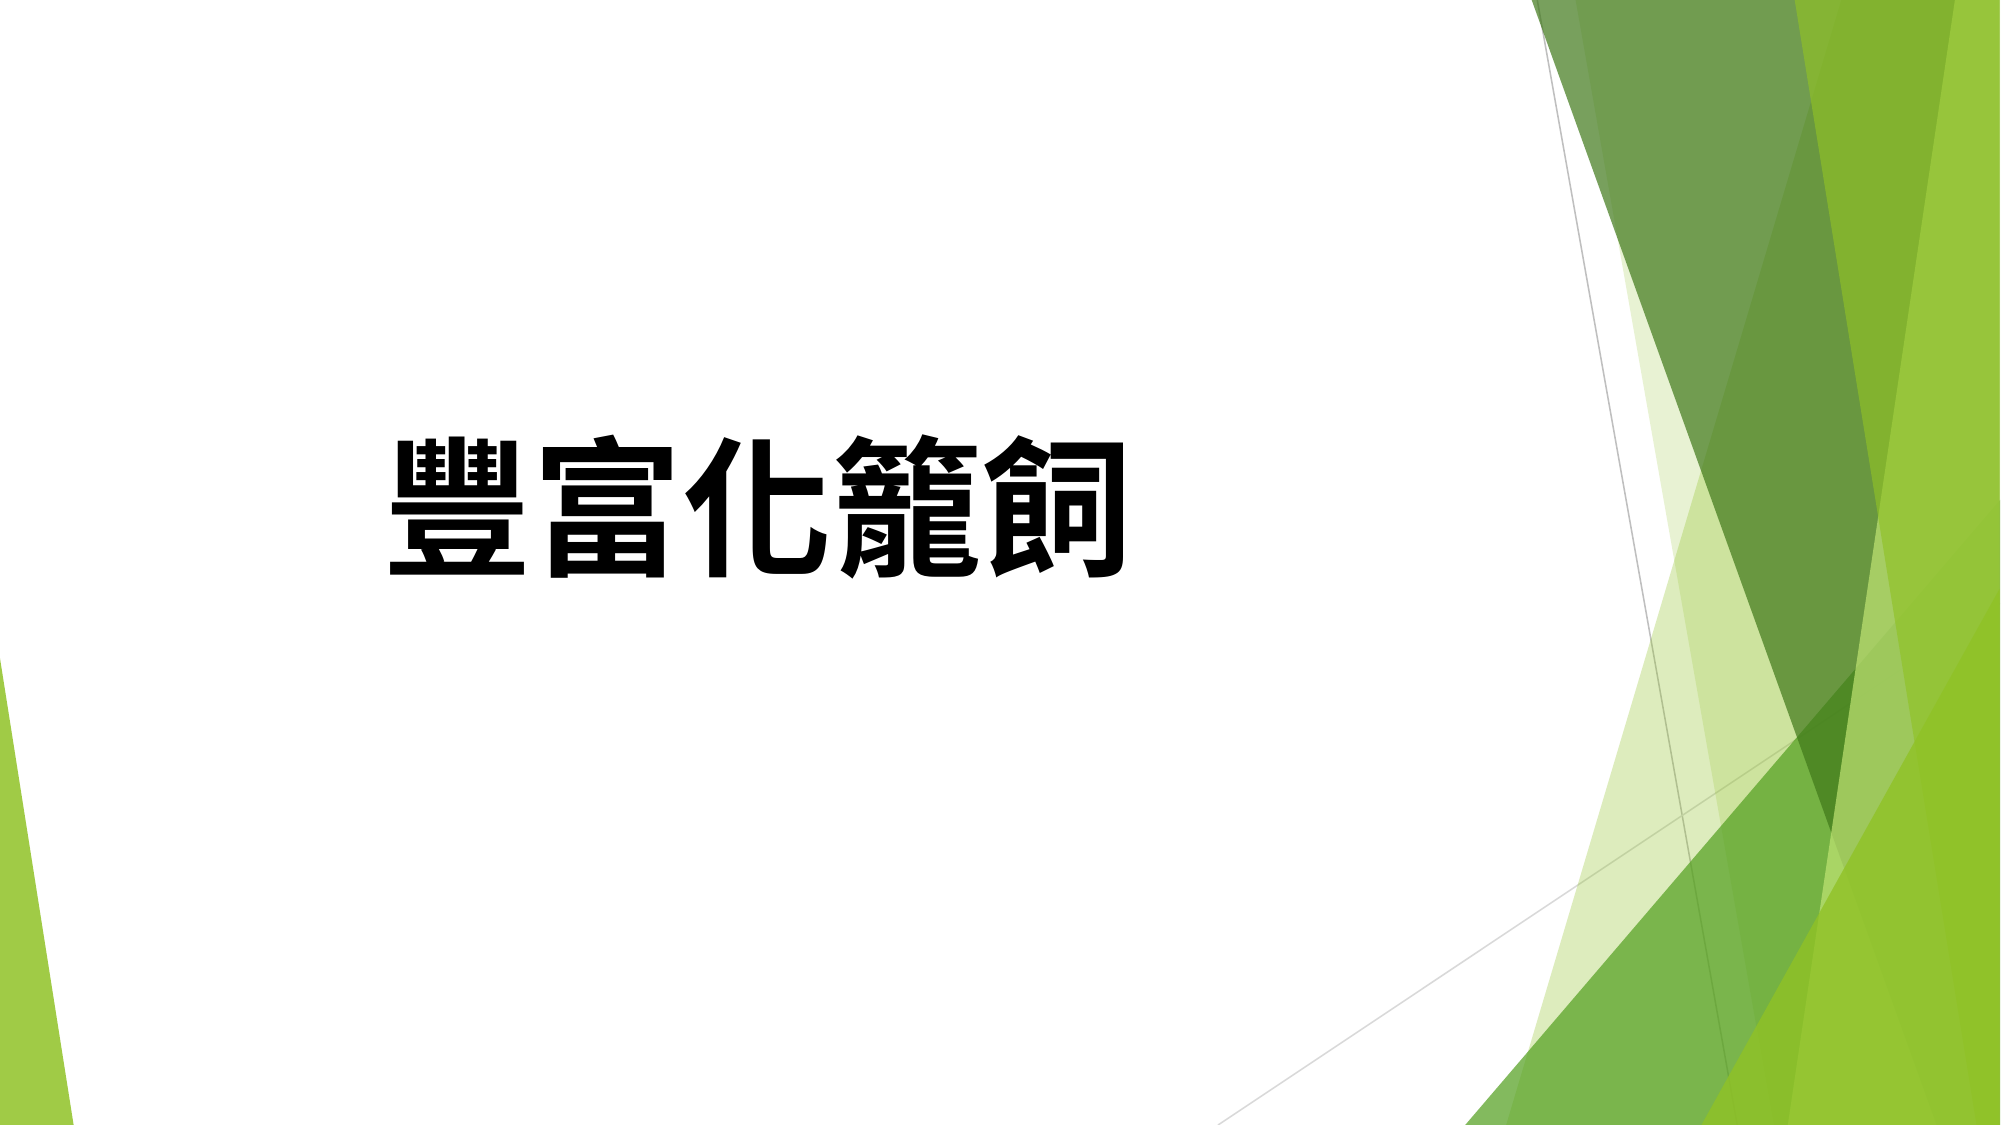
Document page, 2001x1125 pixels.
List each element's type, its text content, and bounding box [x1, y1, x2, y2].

text_box 豐富化籠飼 [363, 406, 1152, 604]
